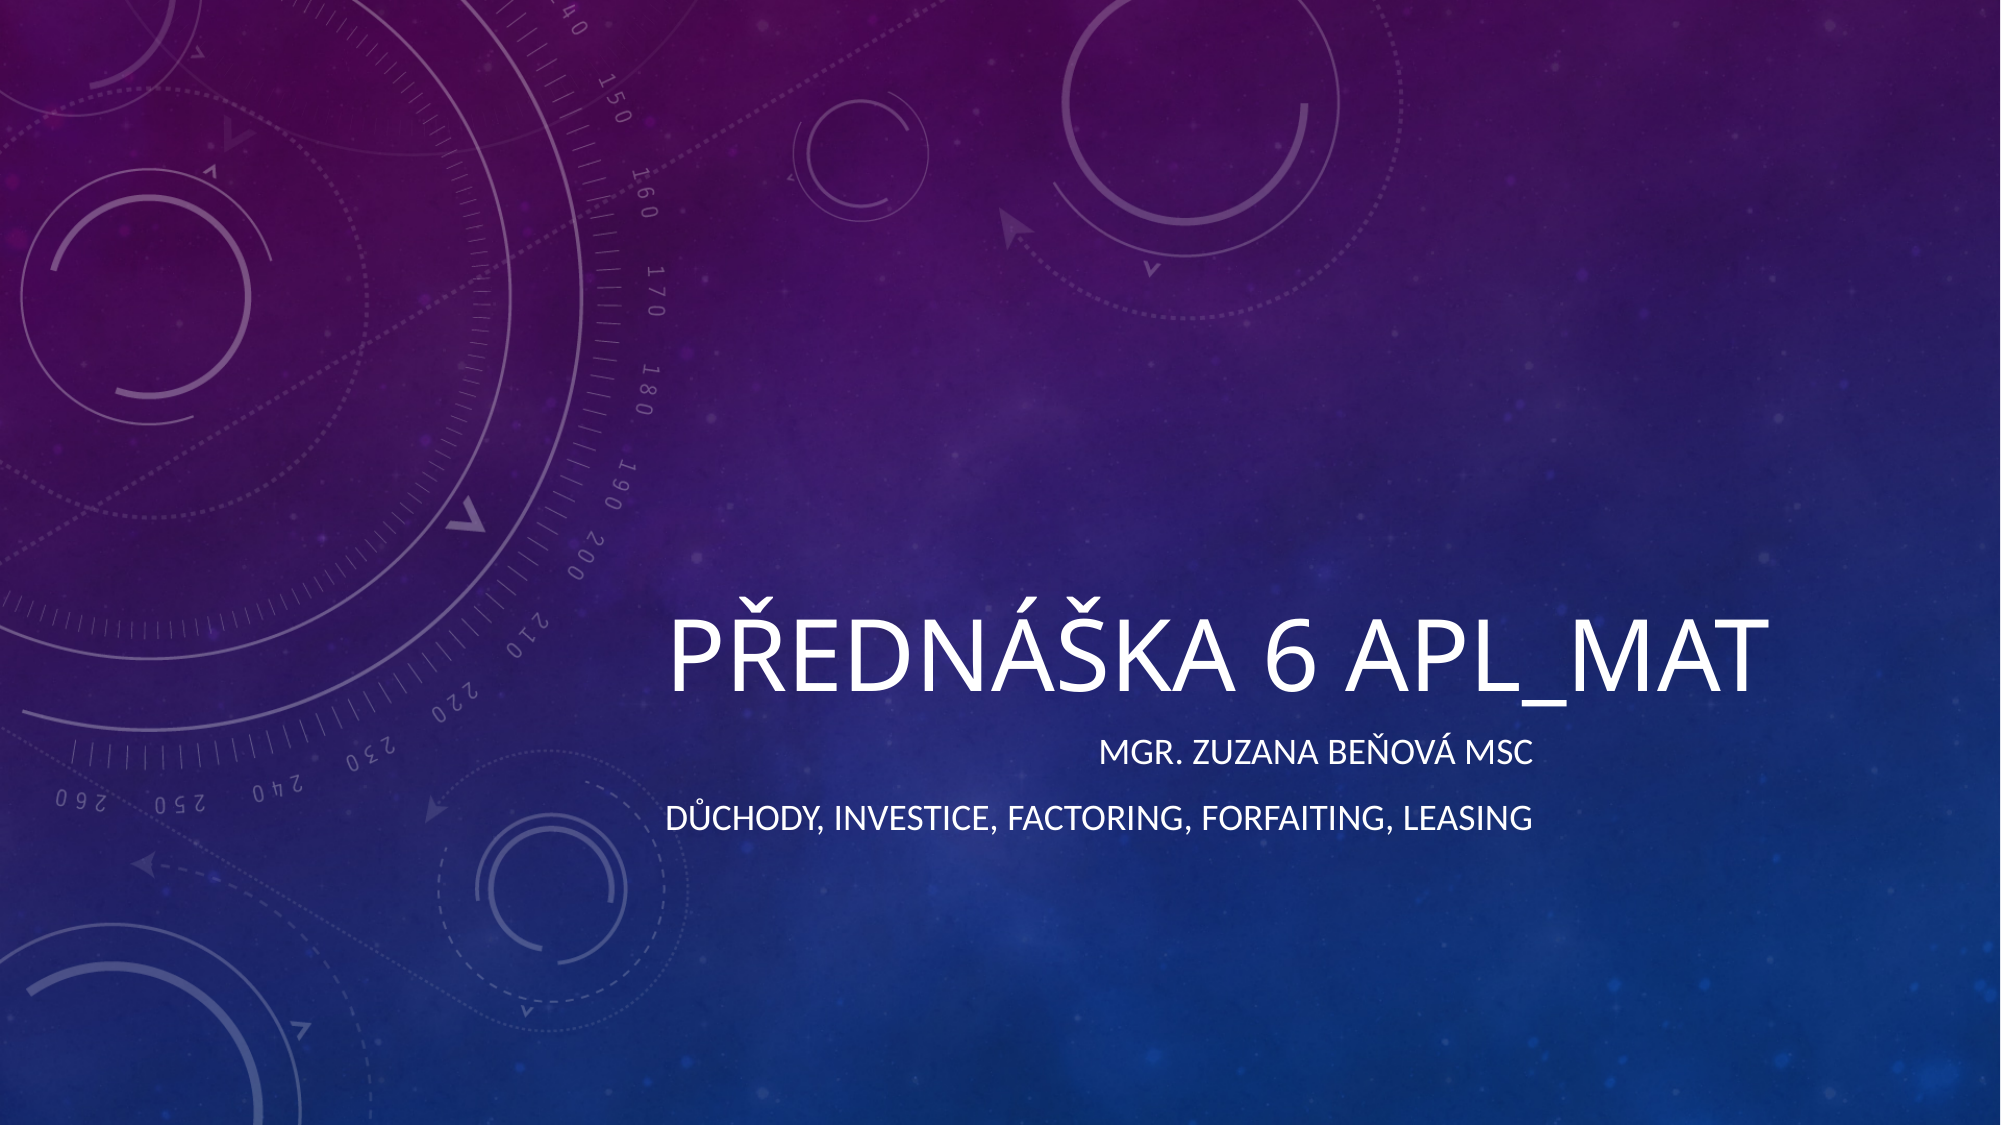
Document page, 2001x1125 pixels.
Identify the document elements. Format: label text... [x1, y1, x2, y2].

title Přednáška 6 APL_MAT [650, 322, 1831, 719]
subtitle Mgr. Zuzana Beňová MSC Důchody, investice, factoring, forfaiting, leasing [650, 719, 1831, 951]
